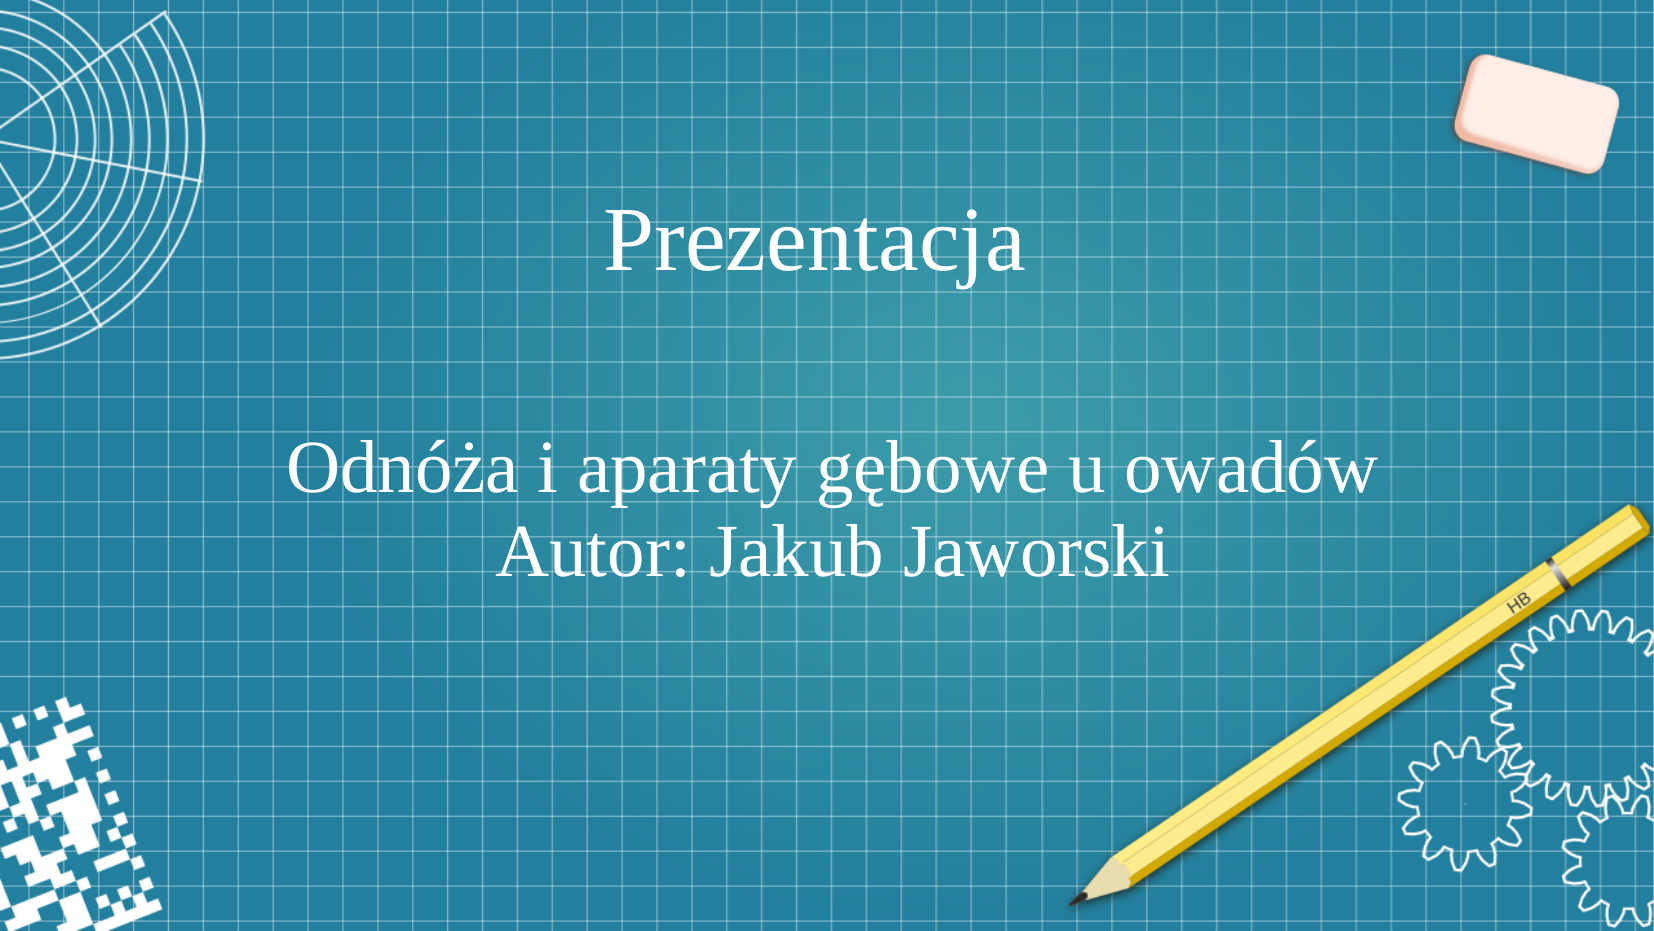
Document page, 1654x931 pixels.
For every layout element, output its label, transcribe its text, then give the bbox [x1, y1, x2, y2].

title Prezentacja [82, 187, 1571, 291]
picture [0, 0, 1654, 931]
subtitle Odnóża i aparaty gębowe u owadów Autor: Jakub Jaworski [88, 324, 1577, 777]
